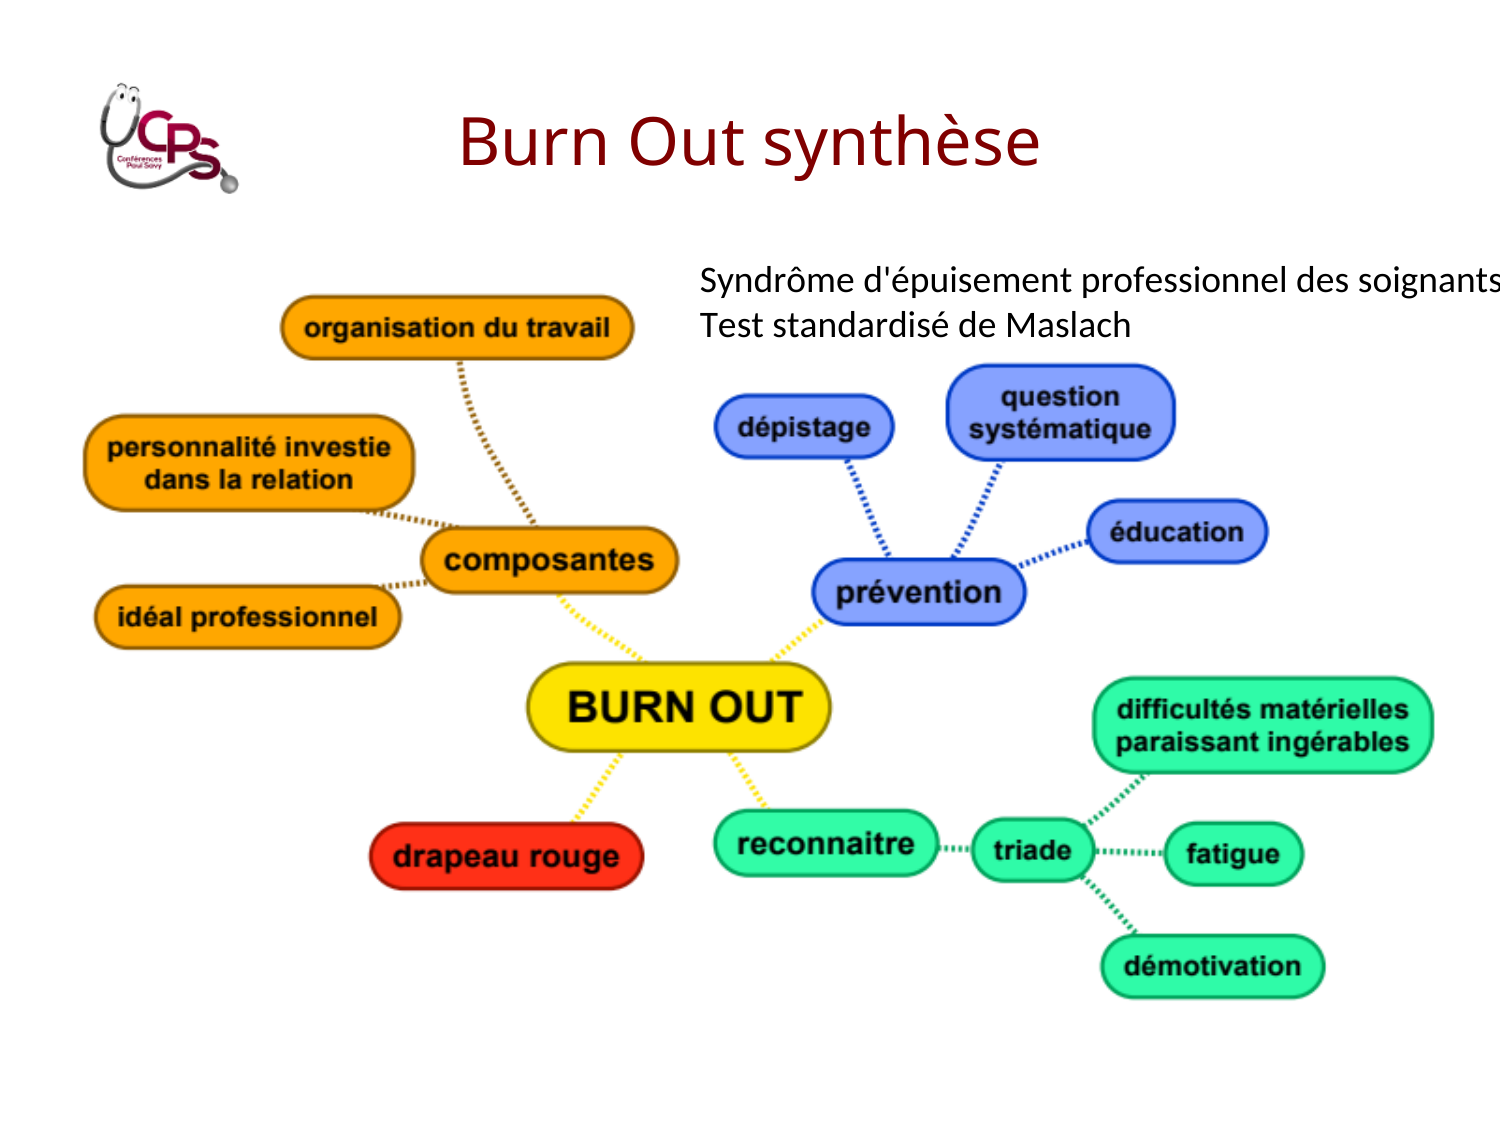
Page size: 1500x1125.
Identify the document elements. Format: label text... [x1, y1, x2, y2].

picture [75, 44, 263, 209]
picture [16, 262, 1466, 1048]
title Burn Out synthèse [75, 45, 1426, 233]
text_box Syndrôme d'épuisement professionnel des soignants Test standardisé de Maslach [685, 248, 1500, 353]
